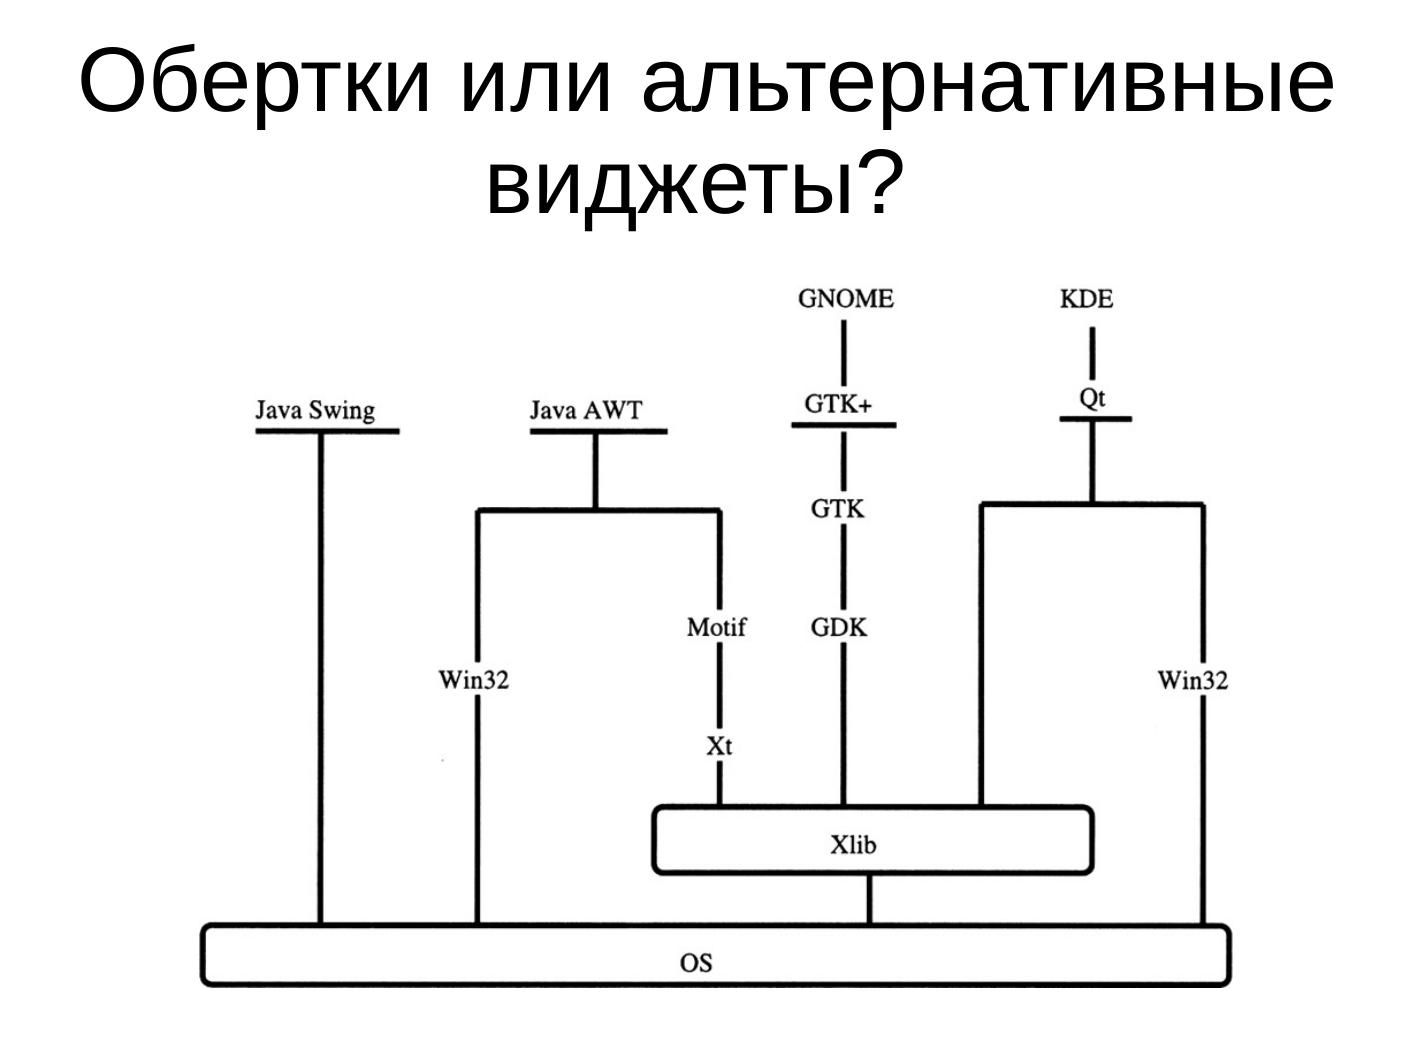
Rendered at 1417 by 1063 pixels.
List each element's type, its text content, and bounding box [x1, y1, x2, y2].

picture [198, 284, 1234, 988]
title Обертки или альтернативные виджеты? [70, 28, 1346, 234]
